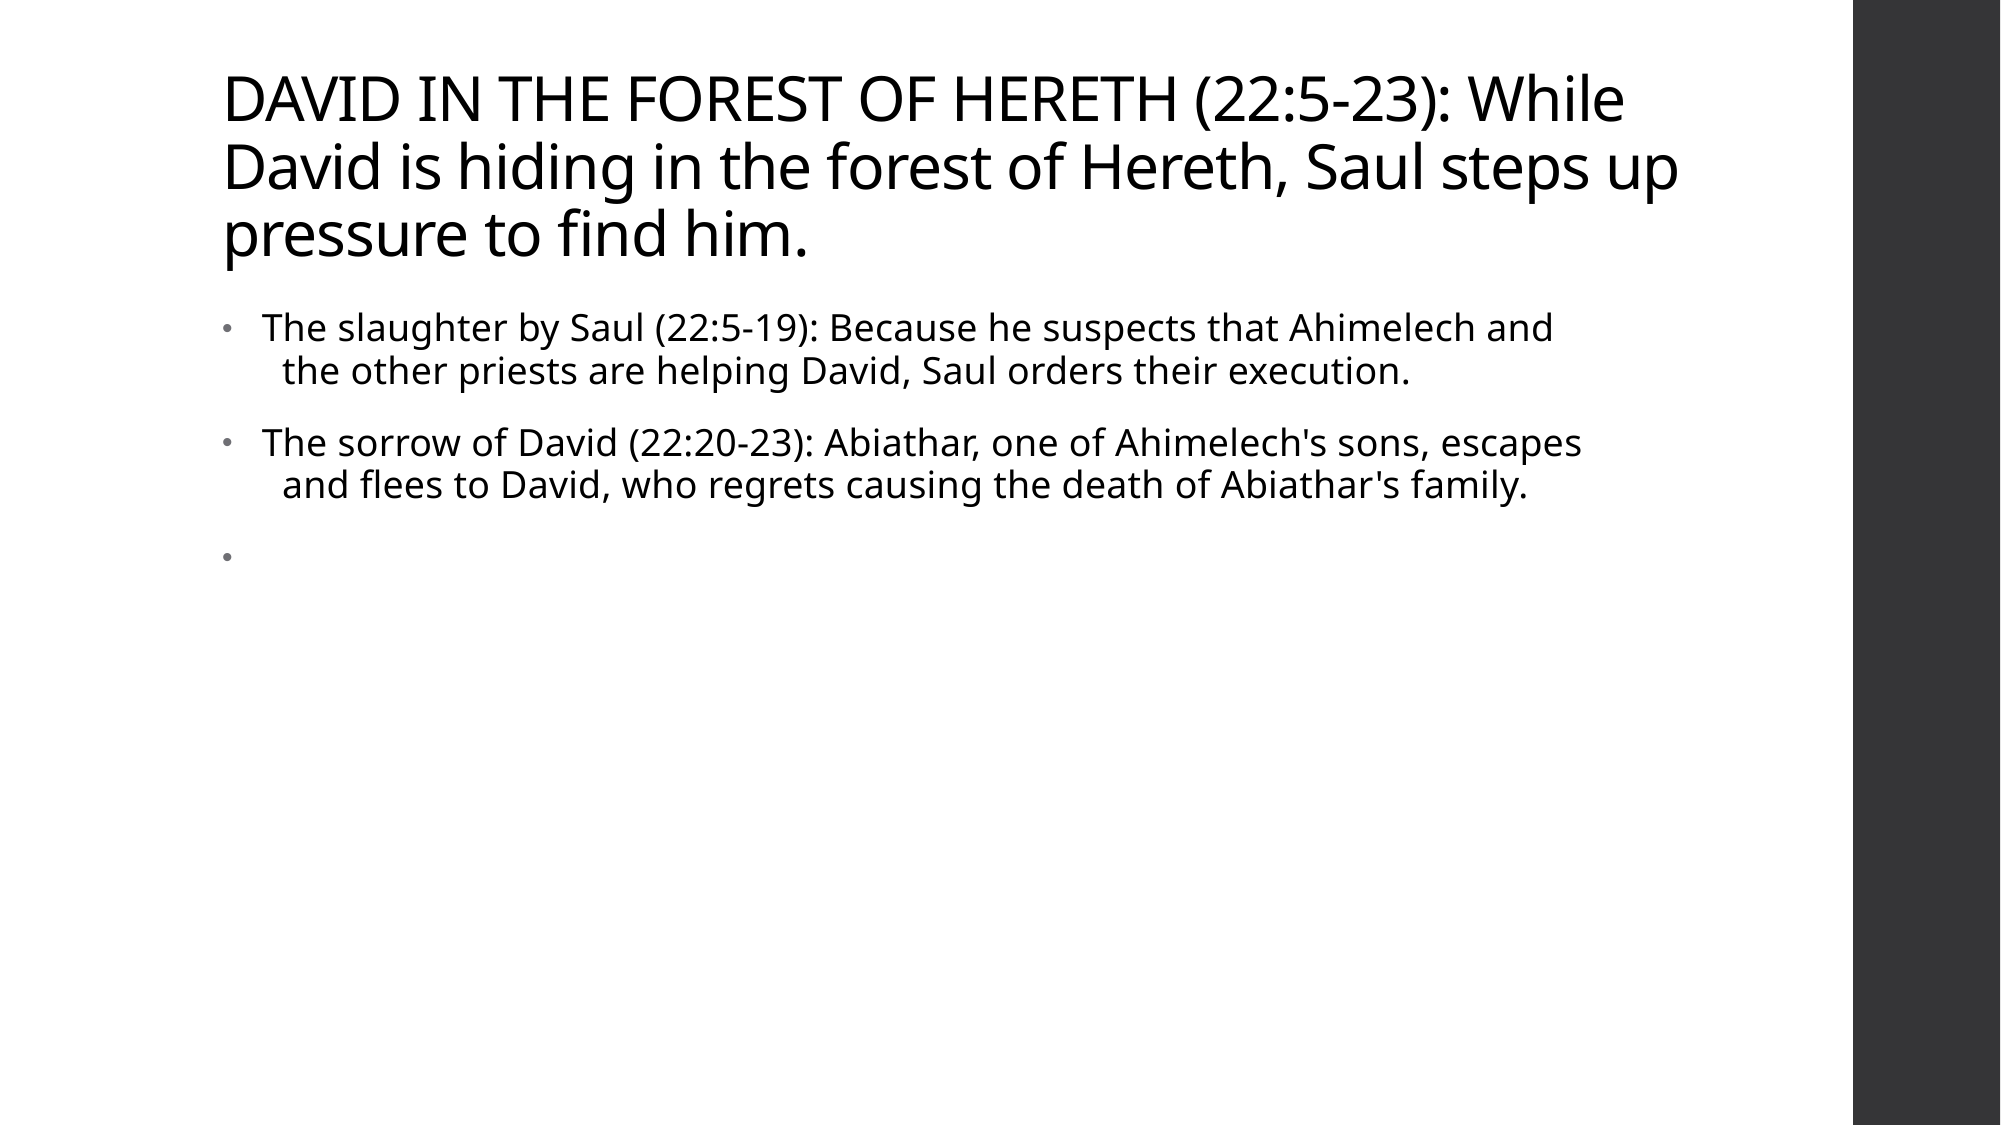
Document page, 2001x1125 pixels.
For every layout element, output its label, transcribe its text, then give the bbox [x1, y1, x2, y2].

title DAVID IN THE FOREST OF HERETH (22:5-23): While David is hiding in the forest of Hereth, Saul steps up pressure to find him. [206, 60, 1797, 278]
list The slaughter by Saul (22:5-19): Because he suspects that Ahimelech and the other priests are helping David, Saul orders their execution. The sorrow of David (22:20-23): Abiathar, one of Ahimelech's sons, escapes and flees to David, who regrets causing the death of Abiathar's family. [206, 299, 1617, 1014]
